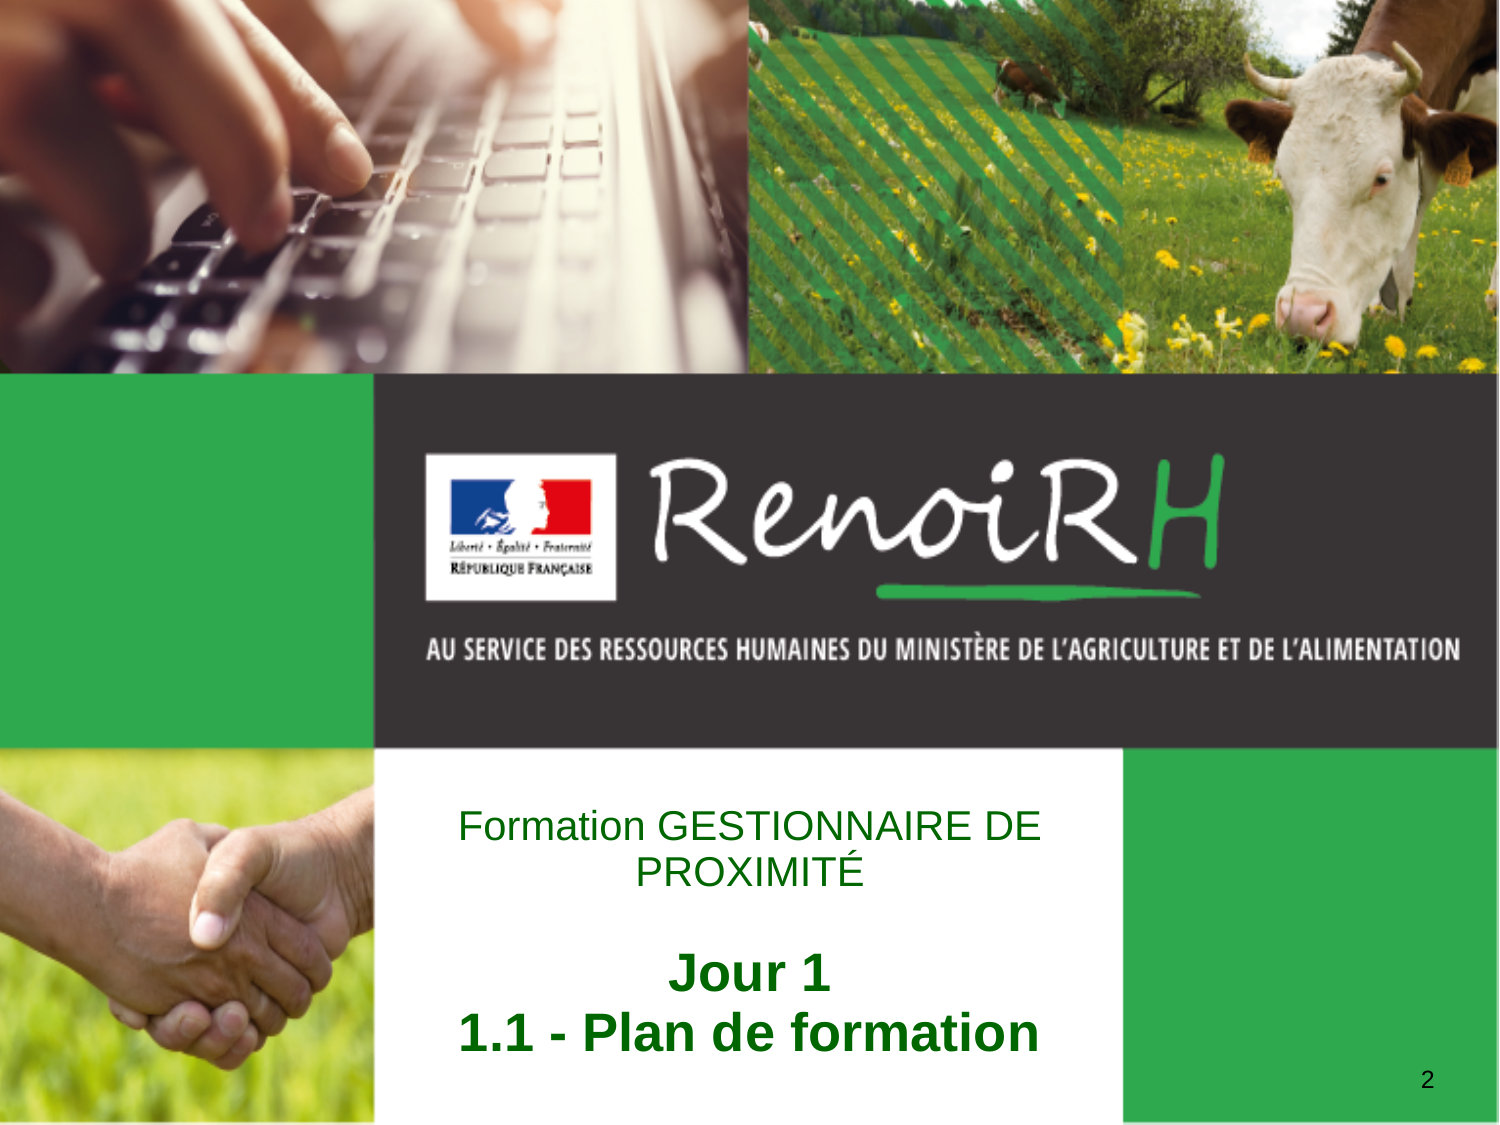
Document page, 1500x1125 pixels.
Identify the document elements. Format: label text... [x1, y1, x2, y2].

text_box <numéro> [1370, 1065, 1486, 1094]
picture [0, 0, 1499, 1125]
text_box Formation GESTIONNAIRE DE PROXIMITÉ Jour 1 1.1 - Plan de formation [377, 755, 1123, 1110]
